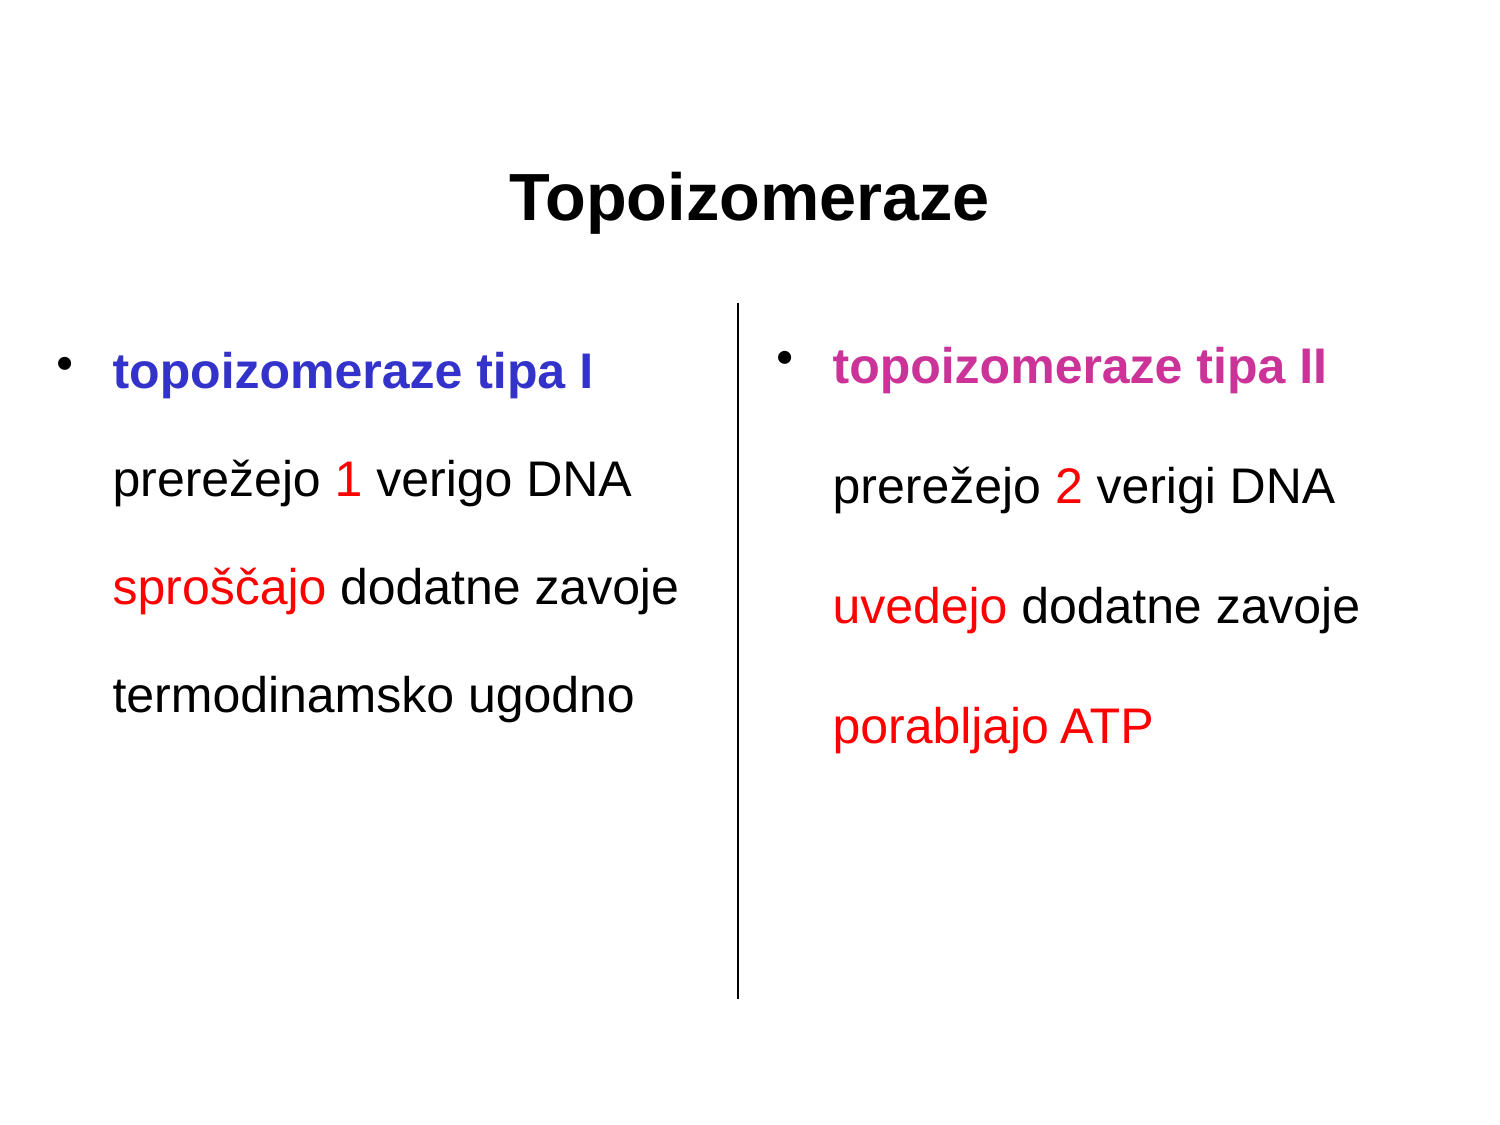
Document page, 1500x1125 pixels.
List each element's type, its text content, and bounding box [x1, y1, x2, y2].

text_box topoizomeraze tipa II prerežejo 2 verigi DNA uvedejo dodatne zavoje porabljajo ATP [761, 326, 1435, 1002]
list topoizomeraze tipa I prerežejo 1 verigo DNA sproščajo dodatne zavoje termodinamsko ugodno [41, 338, 714, 1000]
title Topoizomeraze [112, 99, 1388, 288]
